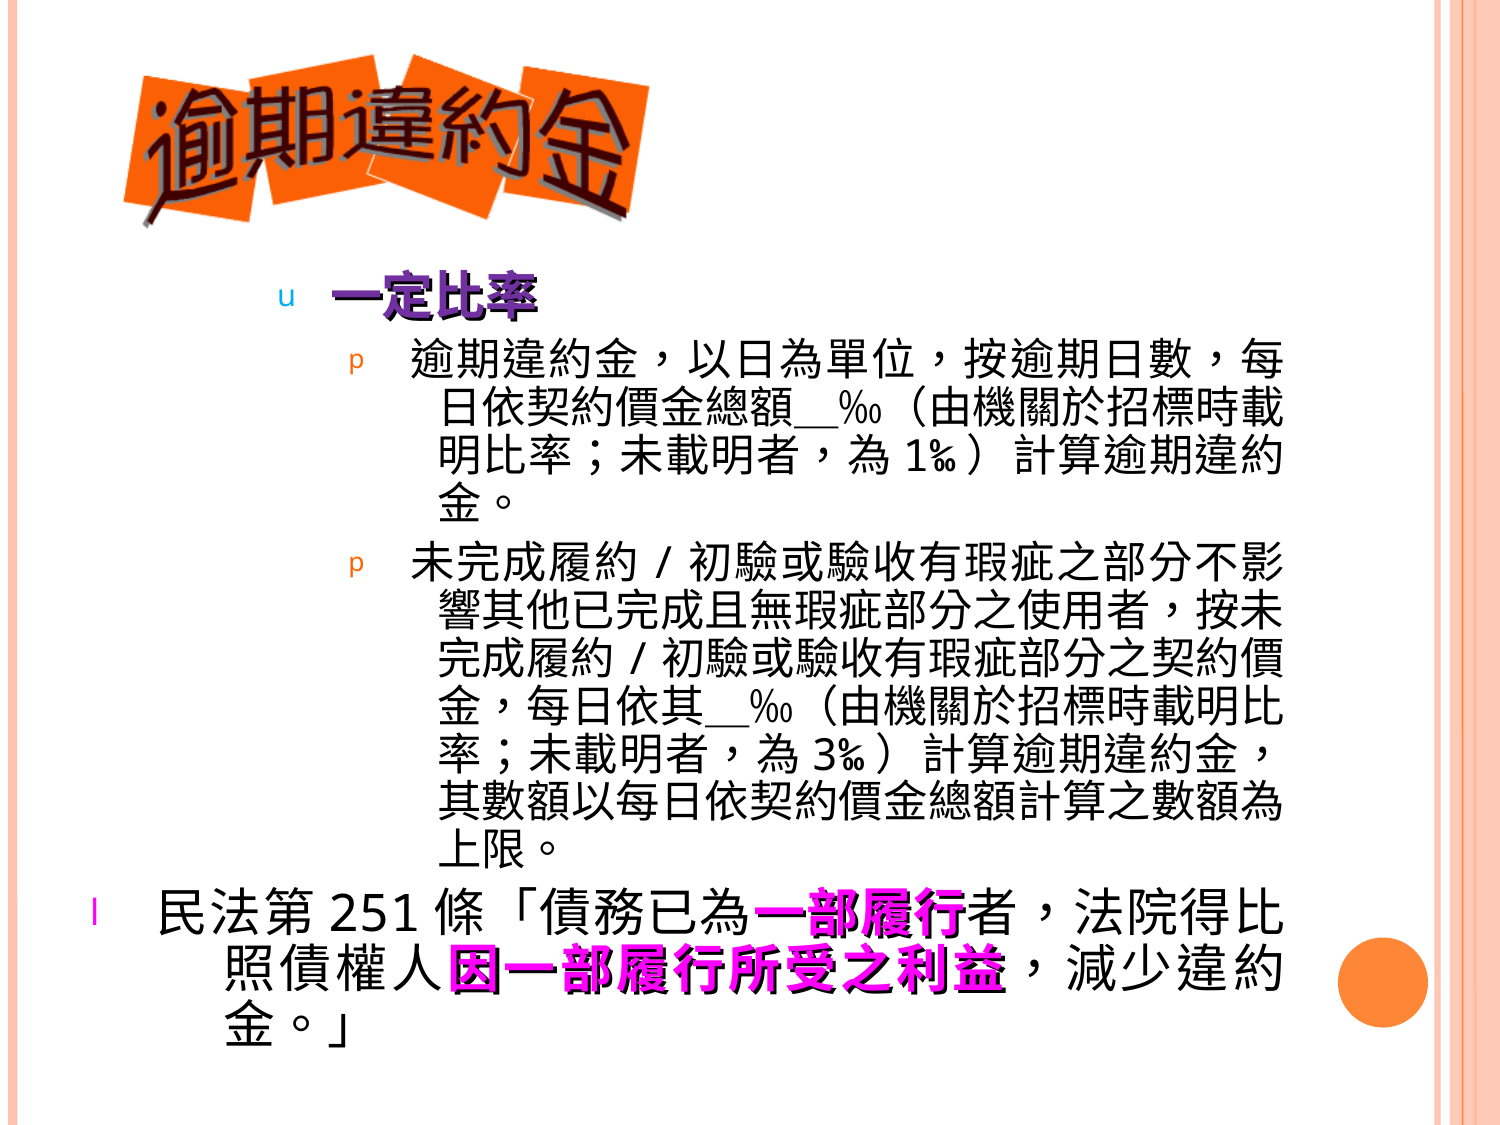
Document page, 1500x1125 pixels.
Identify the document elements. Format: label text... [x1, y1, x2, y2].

list 一定比率 逾期違約金，以日為單位，按逾期日數，每日依契約價金總額＿‰（由機關於招標時載明比率；未載明者，為1‰）計算逾期違約金。 未完成履約/初驗或驗收有瑕疵之部分不影響其他已完成且無瑕疵部分之使用者，按未完成履約/初驗或驗收有瑕疵部分之契約價金，每日依其＿‰（由機關於招標時載明比率；未載明者，為3‰）計算逾期違約金，其數額以每日依契約價金總額計算之數額為上限。 民法第251條「債務已為一部履行者，法院得比照債權人因一部履行所受之利益，減少違約金。」 [75, 262, 1300, 1062]
picture [120, 49, 656, 234]
